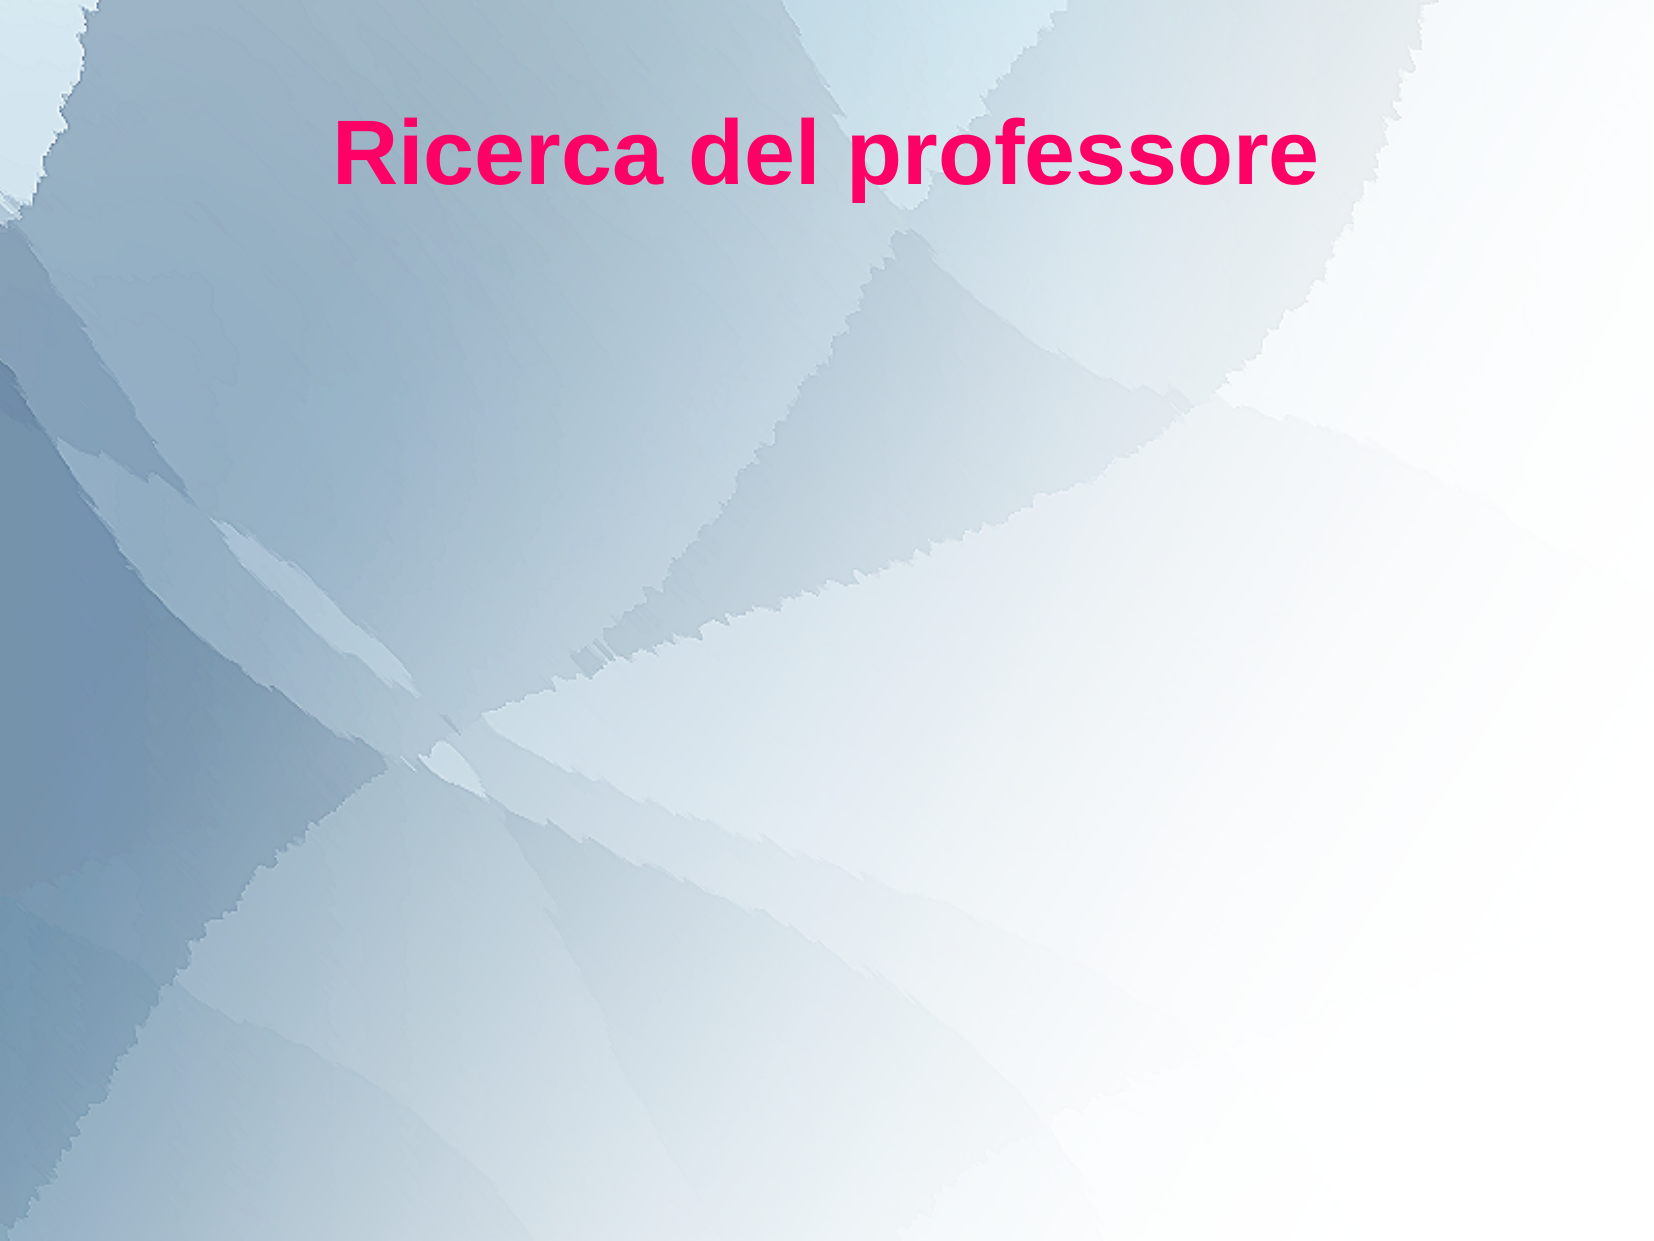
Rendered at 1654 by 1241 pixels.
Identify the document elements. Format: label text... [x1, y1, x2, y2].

picture [0, 0, 1654, 1241]
title Ricerca del professore [82, 49, 1571, 257]
